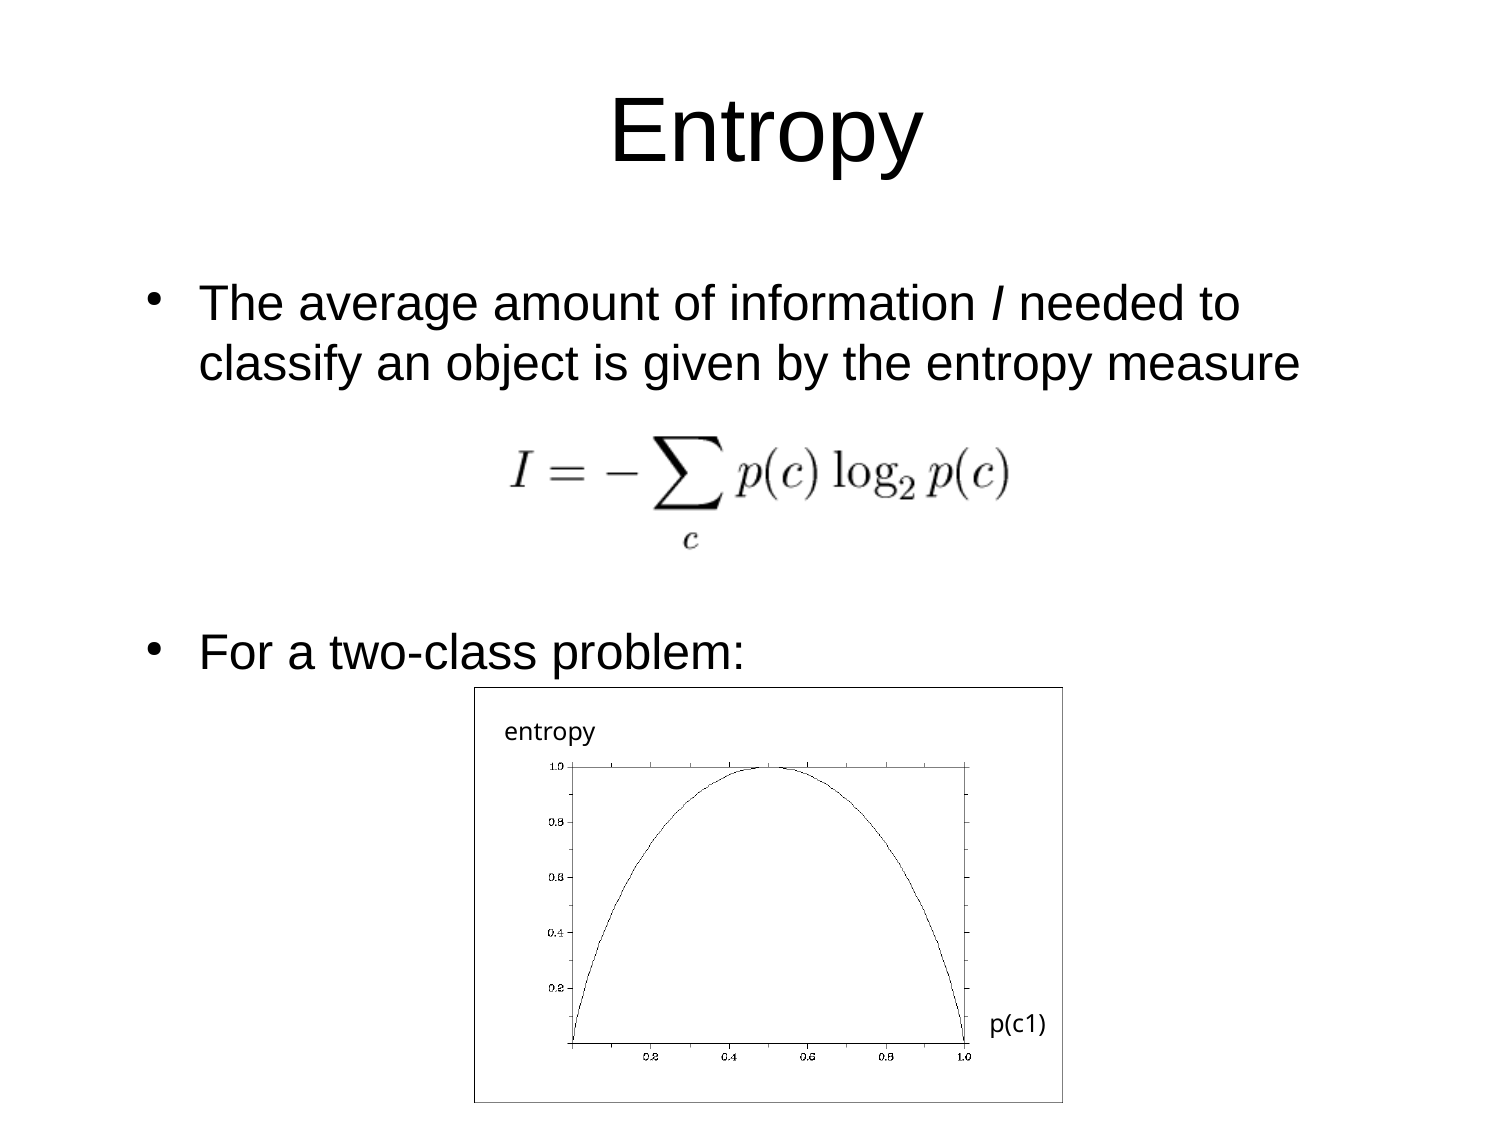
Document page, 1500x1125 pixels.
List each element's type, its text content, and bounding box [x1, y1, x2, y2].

picture [500, 424, 1021, 558]
text_box p(c1) [974, 999, 1062, 1046]
list The average amount of information I needed to classify an object is given by the entropy measure For a two-class problem: [112, 262, 1388, 1013]
text_box entropy [489, 708, 611, 754]
title Entropy [24, 0, 1476, 188]
picture [474, 687, 1063, 1103]
